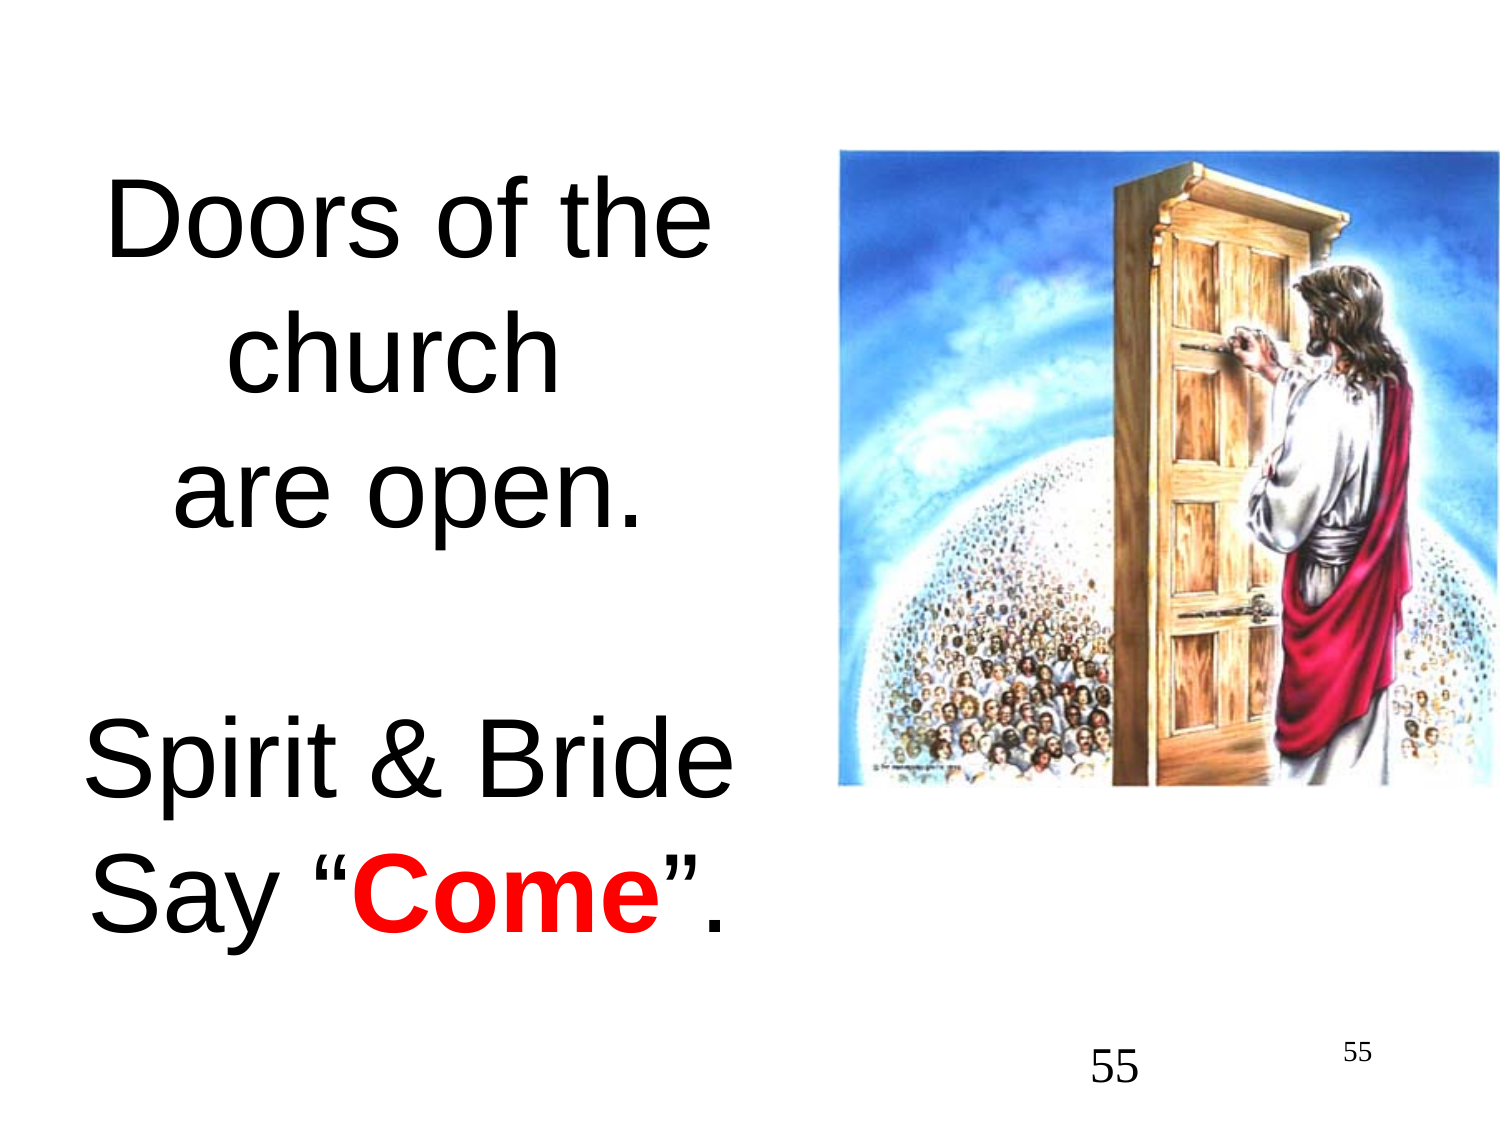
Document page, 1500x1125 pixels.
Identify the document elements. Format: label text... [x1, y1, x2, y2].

text_box Doors of the church are open. Spirit & Bride Say “Come”. [0, 137, 819, 963]
picture [0, 0, 1500, 1125]
list [37, 62, 825, 963]
text_box <number> [1074, 1025, 1388, 1101]
